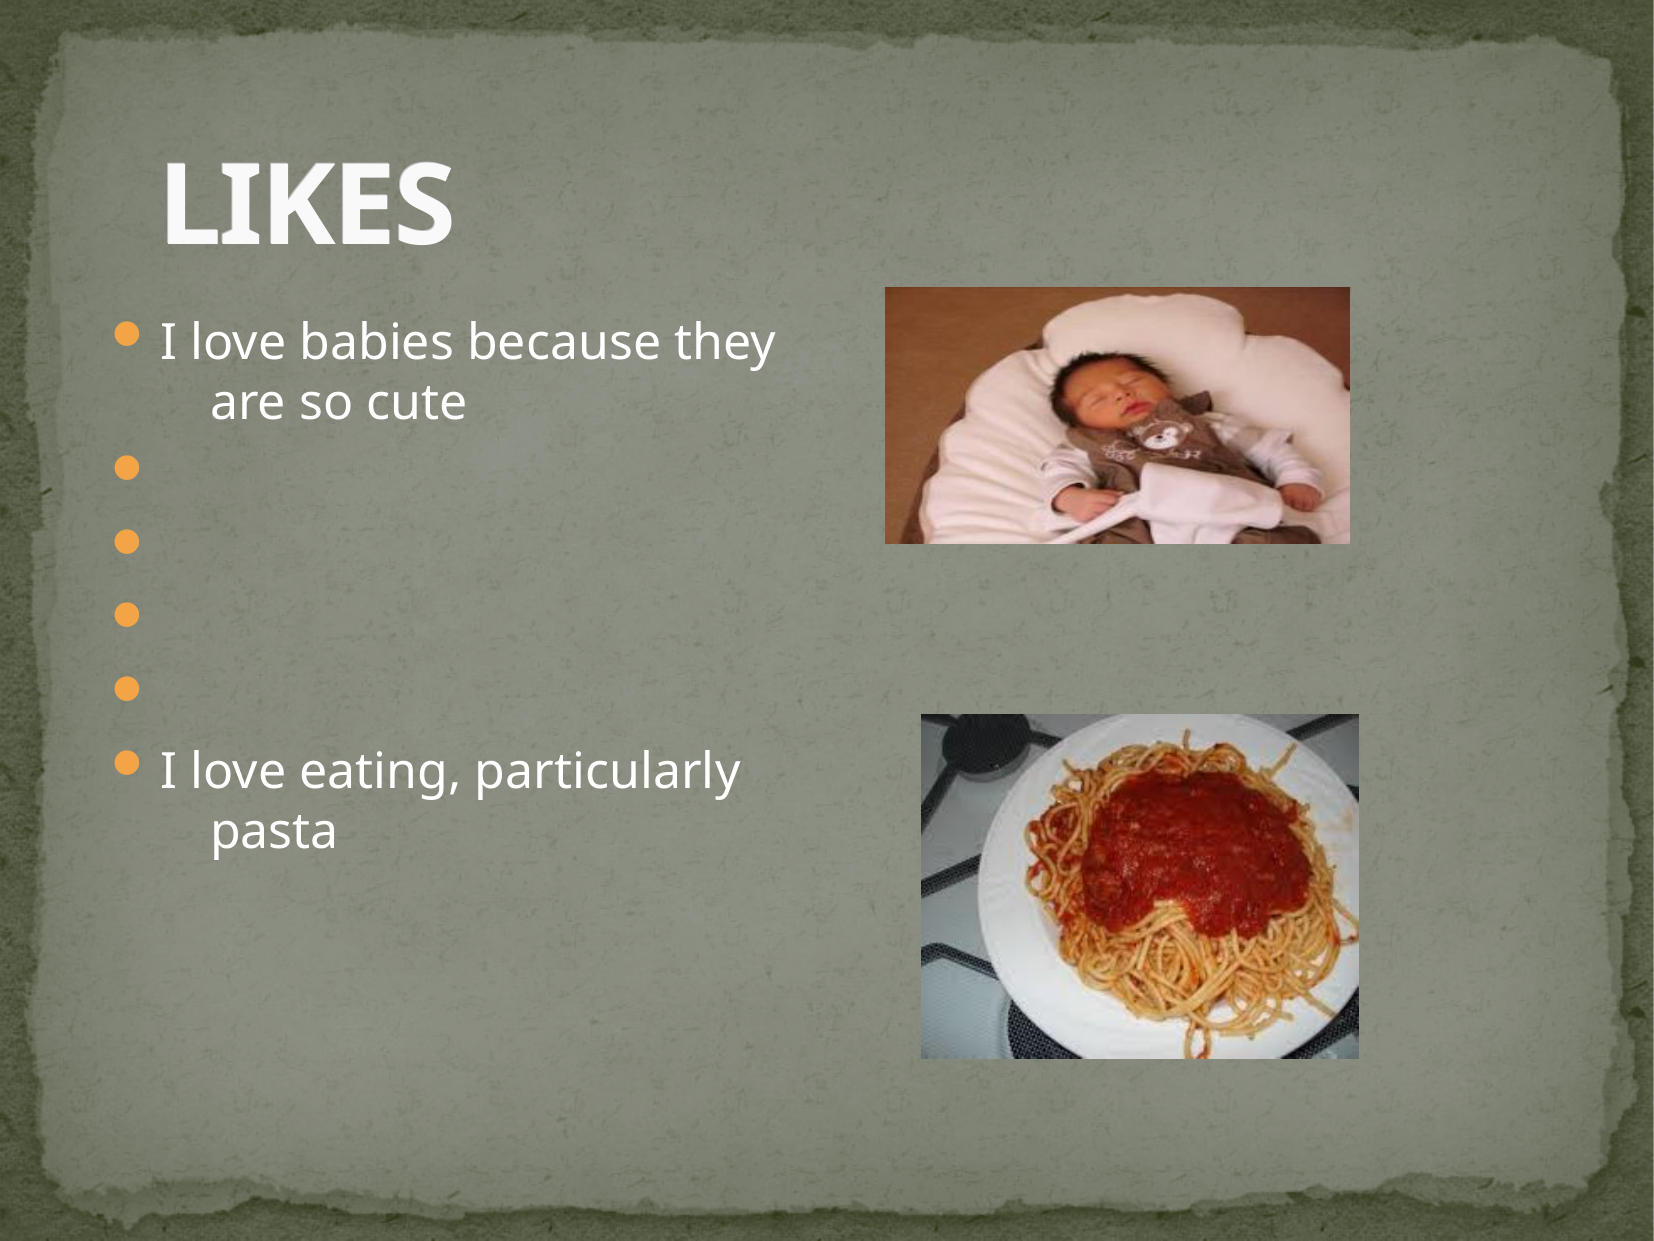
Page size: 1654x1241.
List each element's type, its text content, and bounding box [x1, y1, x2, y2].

picture [921, 714, 1359, 1059]
list I love babies because they are so cute I love eating, particularly pasta [94, 301, 827, 1021]
title LIKES [141, 123, 603, 257]
picture [885, 287, 1350, 544]
